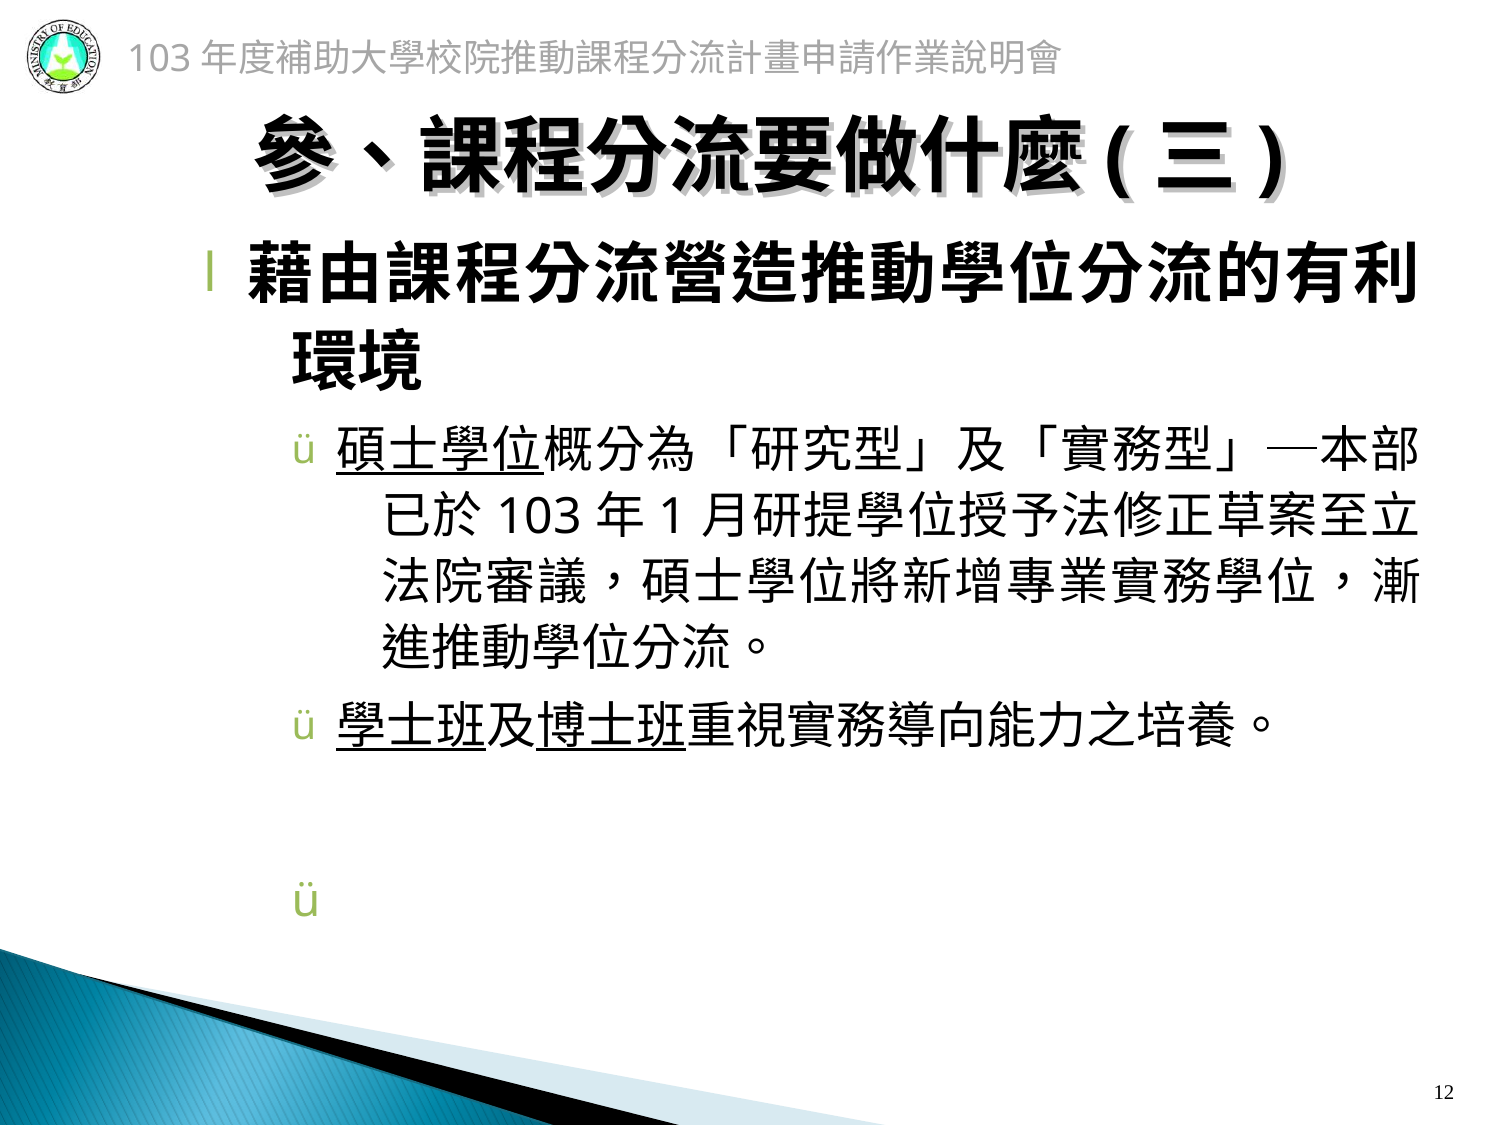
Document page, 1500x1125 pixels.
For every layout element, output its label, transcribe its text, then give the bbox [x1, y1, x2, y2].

text_box 103年度補助大學校院推動課程分流計畫申請作業說明會 [112, 26, 1436, 88]
text_box 12 [1418, 1051, 1479, 1112]
text_box 參、課程分流要做什麼(三) [112, 95, 1426, 209]
text_box 藉由課程分流營造推動學位分流的有利環境 碩士學位概分為「研究型」及「實務型」─本部已於103年1月研提學位授予法修正草案至立法院審議，碩士學位將新增專業實務學位，漸進推動學位分流。 學士班及博士班重視實務導向能力之培養。 [101, 215, 1436, 986]
picture [17, 19, 102, 96]
